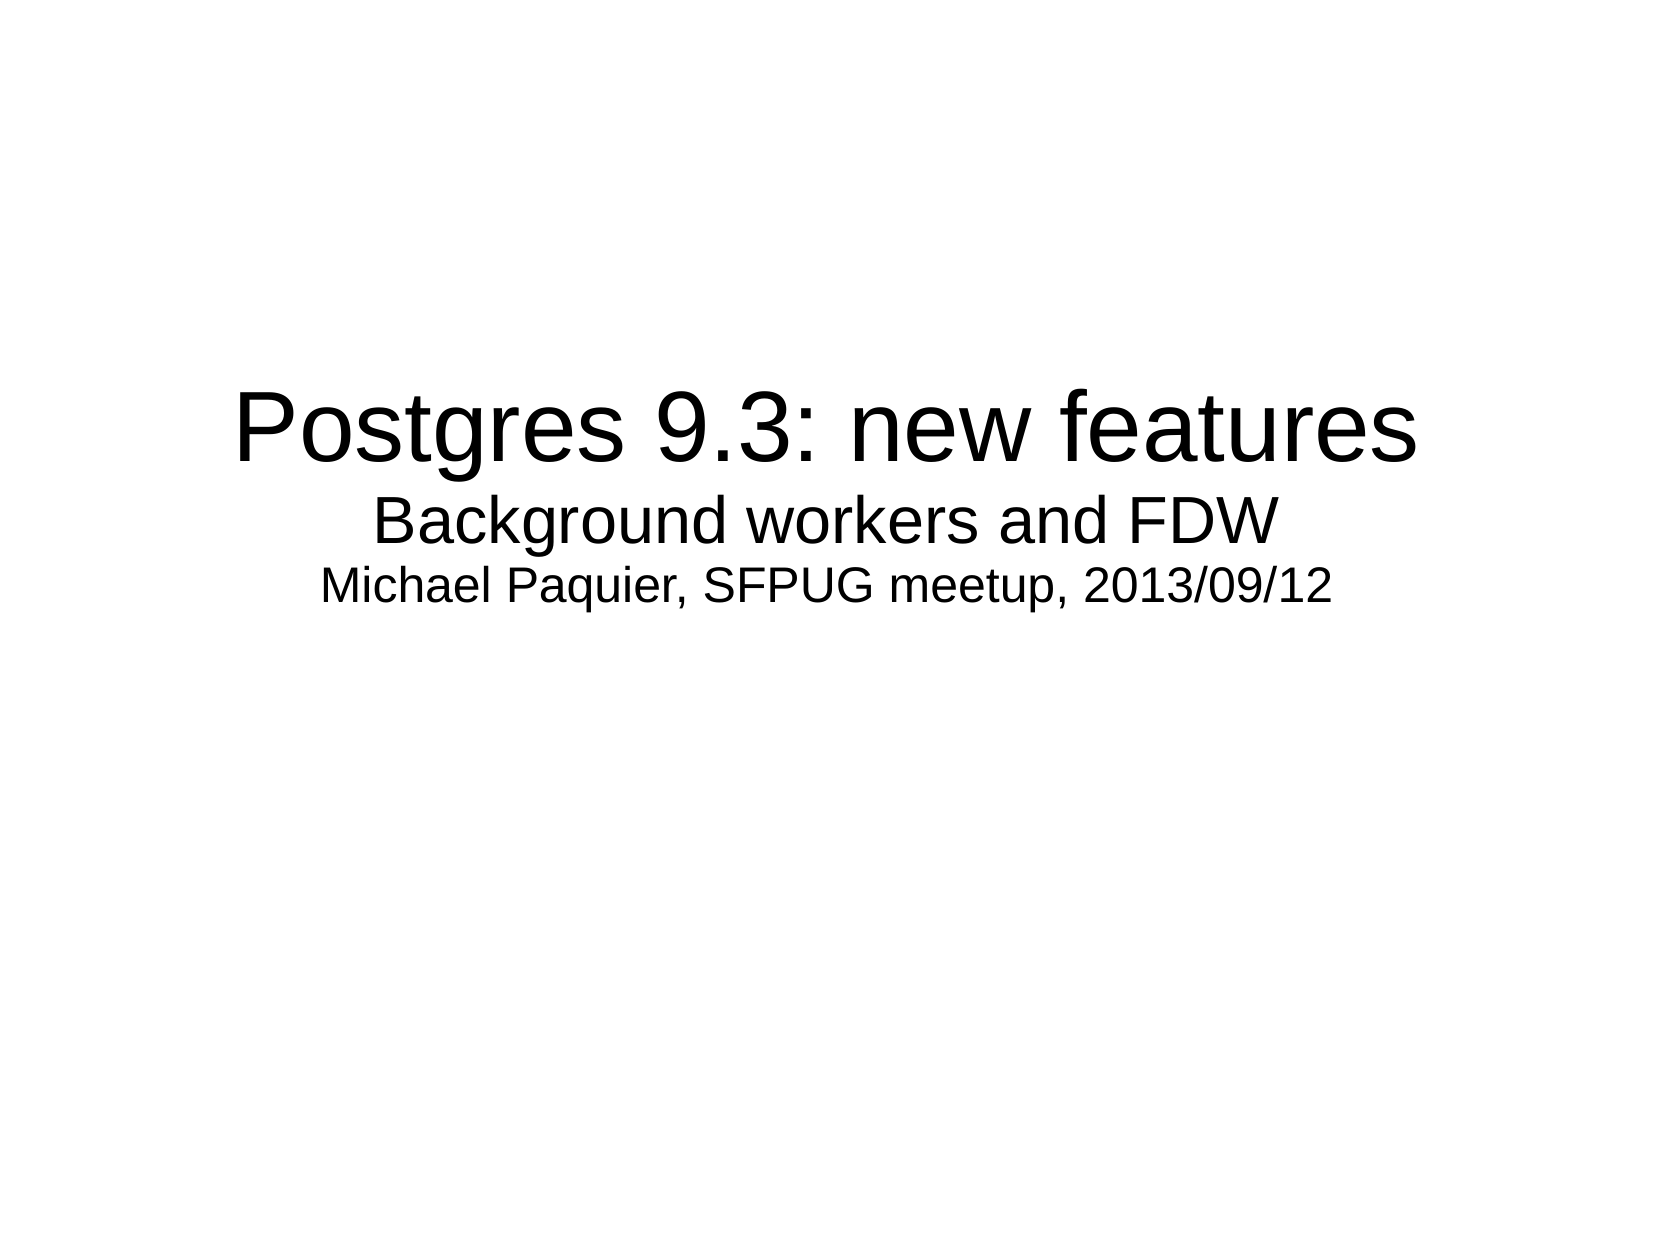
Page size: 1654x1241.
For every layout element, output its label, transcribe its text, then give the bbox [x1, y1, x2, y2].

subtitle Postgres 9.3: new features Background workers and FDW Michael Paquier, SFPUG meetup, 2013/09/12 [82, 49, 1571, 1010]
